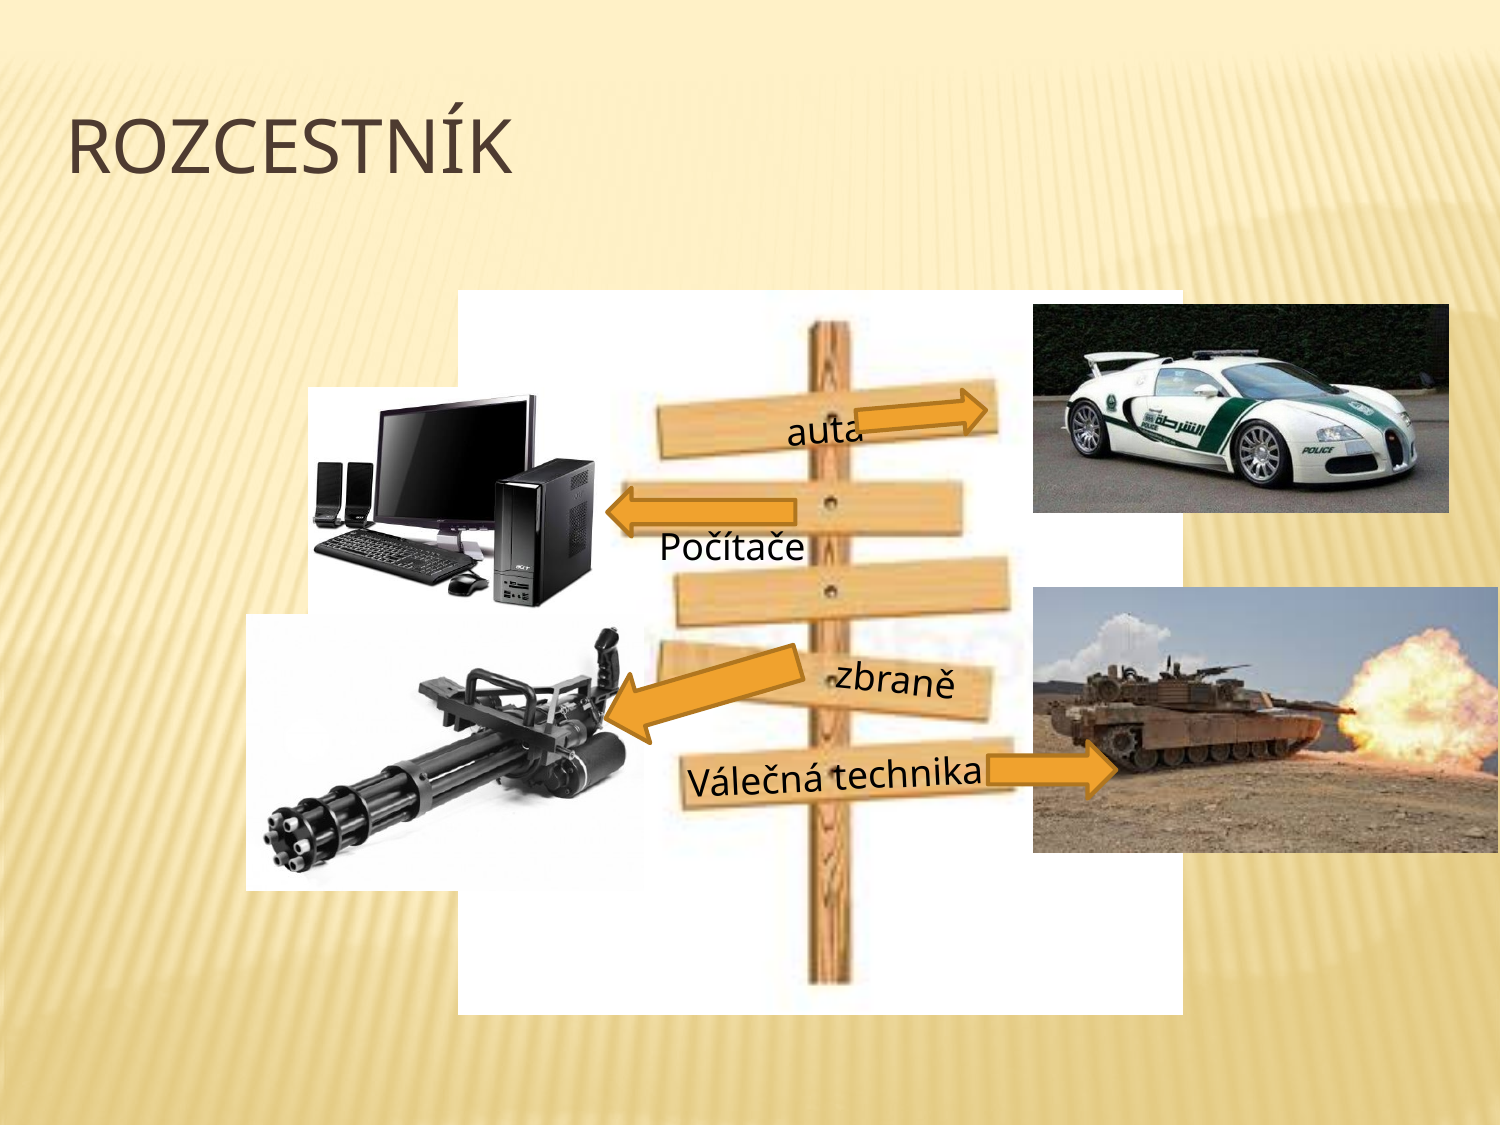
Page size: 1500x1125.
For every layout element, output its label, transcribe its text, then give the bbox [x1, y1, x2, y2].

text_box [987, 741, 1117, 799]
text_box [605, 644, 804, 744]
text_box Počítače [643, 470, 963, 532]
text_box Válečná technika [671, 736, 1023, 817]
text_box auta [610, 384, 1044, 474]
text_box zbraně [817, 641, 988, 720]
title Rozcestník [50, 75, 1476, 213]
text_box [607, 487, 796, 537]
text_box [855, 389, 987, 435]
picture [246, 290, 1498, 1015]
